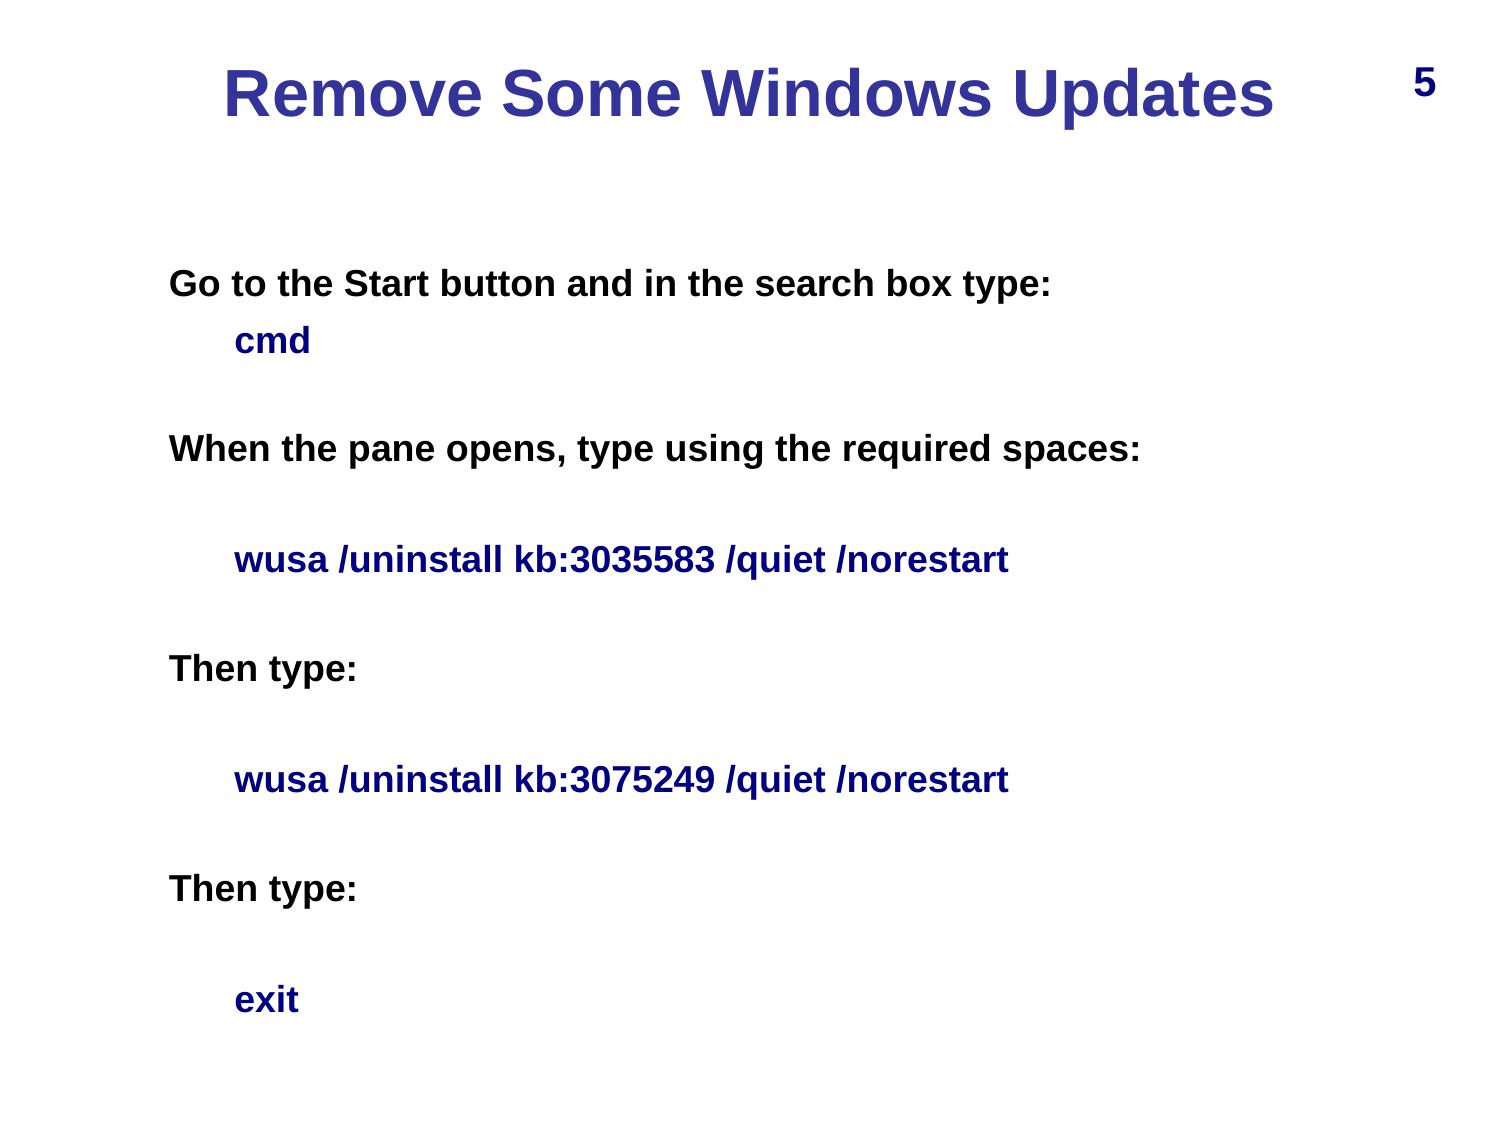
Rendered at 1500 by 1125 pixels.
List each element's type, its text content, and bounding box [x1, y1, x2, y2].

title Remove Some Windows Updates [112, 37, 1388, 151]
list Go to the Start button and in the search box type: cmd When the pane opens, type using the required spaces: wusa /uninstall kb:3035583 /quiet /norestart Then type: wusa /uninstall kb:3075249 /quiet /norestart Then type: exit [112, 262, 1426, 1021]
text_box 5 [1387, 47, 1463, 113]
